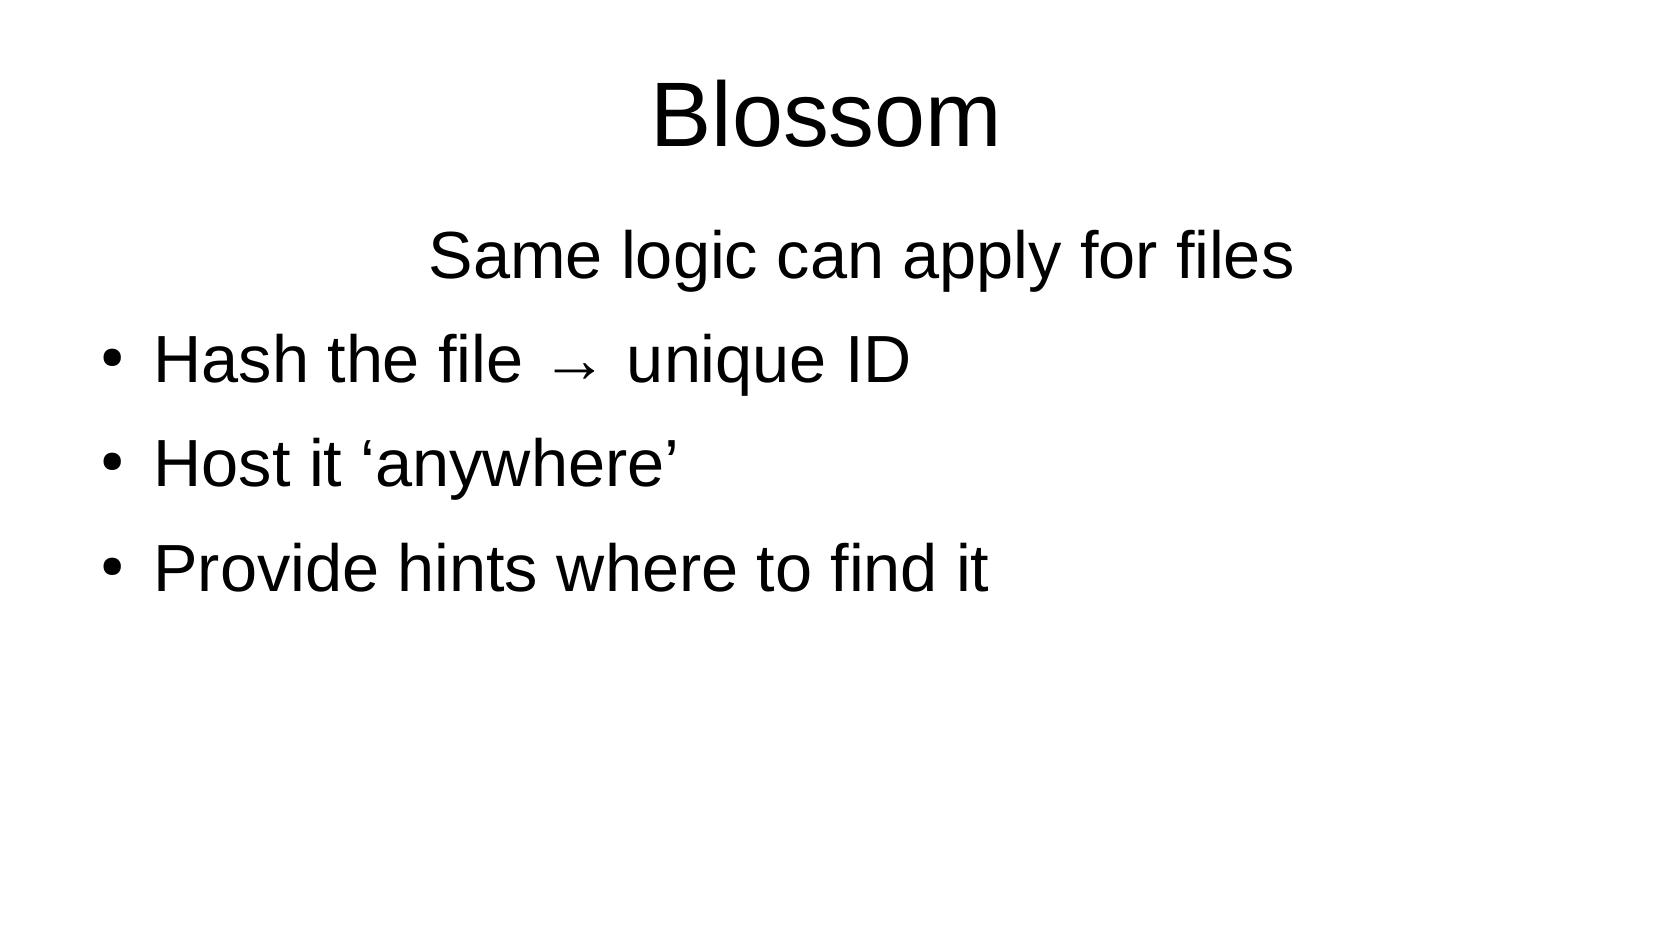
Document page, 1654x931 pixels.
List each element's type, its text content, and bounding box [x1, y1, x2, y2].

list Same logic can apply for files Hash the file → unique ID Host it ‘anywhere’ Provide hints where to find it [82, 217, 1571, 758]
title Blossom [82, 37, 1571, 193]
